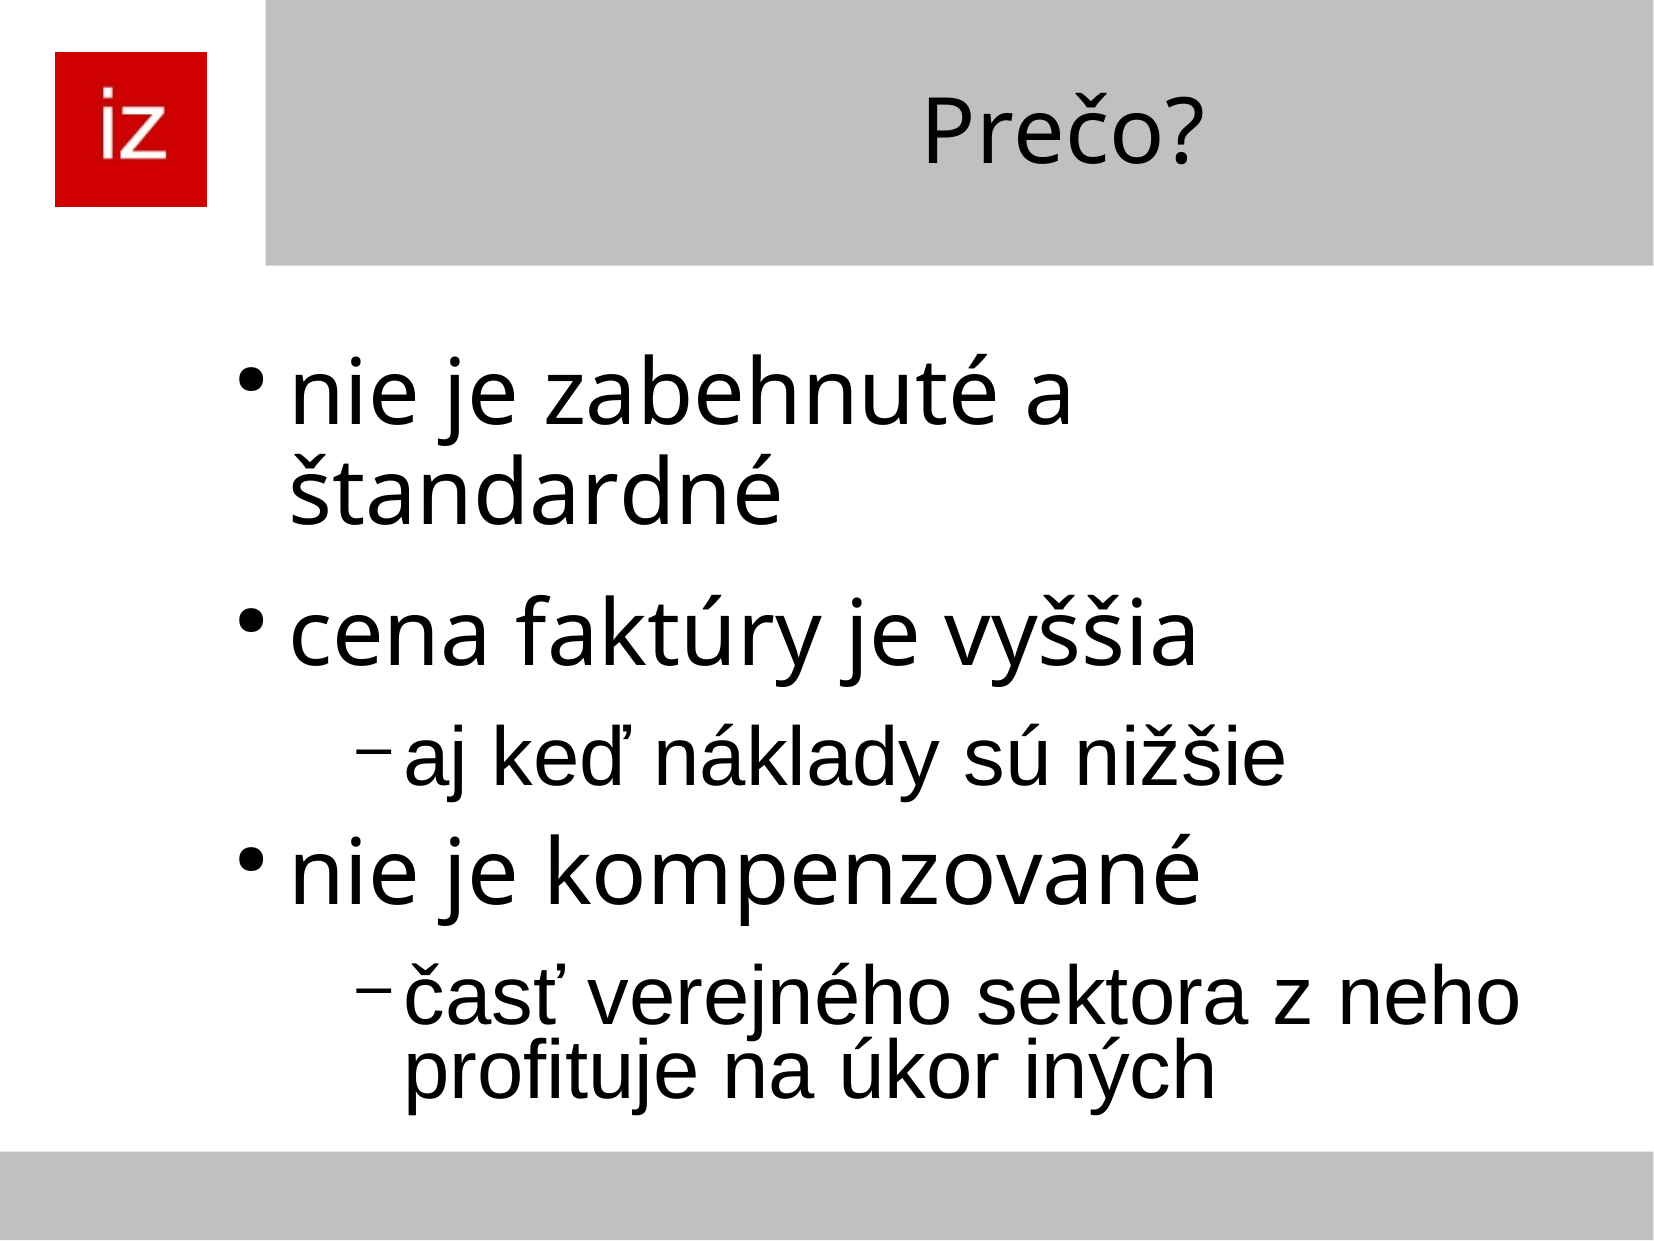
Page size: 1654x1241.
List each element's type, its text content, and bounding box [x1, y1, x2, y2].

title Prečo? [561, 29, 1565, 237]
list nie je zabehnuté a štandardné cena faktúry je vyššia aj keď náklady sú nižšie nie je kompenzované časť verejného sektora z neho profituje na úkor iných [121, 344, 1533, 1126]
picture [55, 52, 207, 207]
